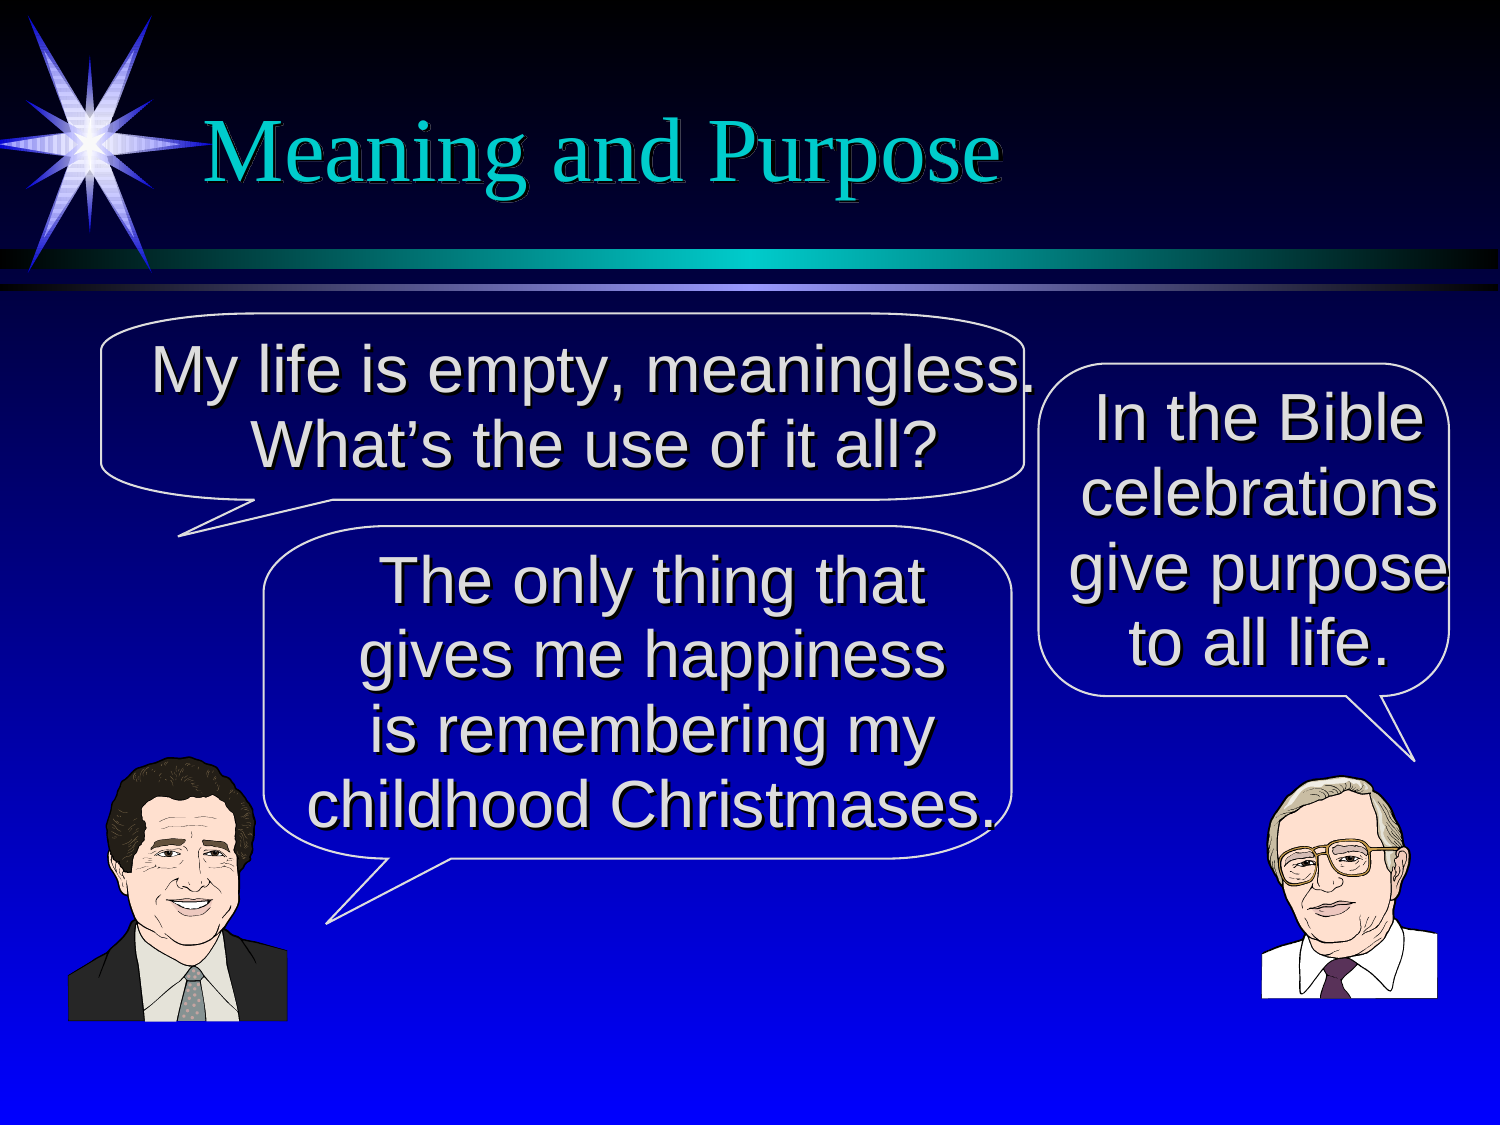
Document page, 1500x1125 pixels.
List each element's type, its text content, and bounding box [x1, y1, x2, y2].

picture [1261, 774, 1438, 999]
picture [67, 755, 288, 1022]
text_box My life is empty, meaningless. What’s the use of it all? [101, 313, 1025, 537]
text_box The only thing that gives me happiness is remembering my childhood Christmases. [263, 526, 1012, 925]
title Meaning and Purpose [187, 56, 1463, 244]
text_box In the Bible celebrations give purpose to all life. [1038, 363, 1449, 762]
